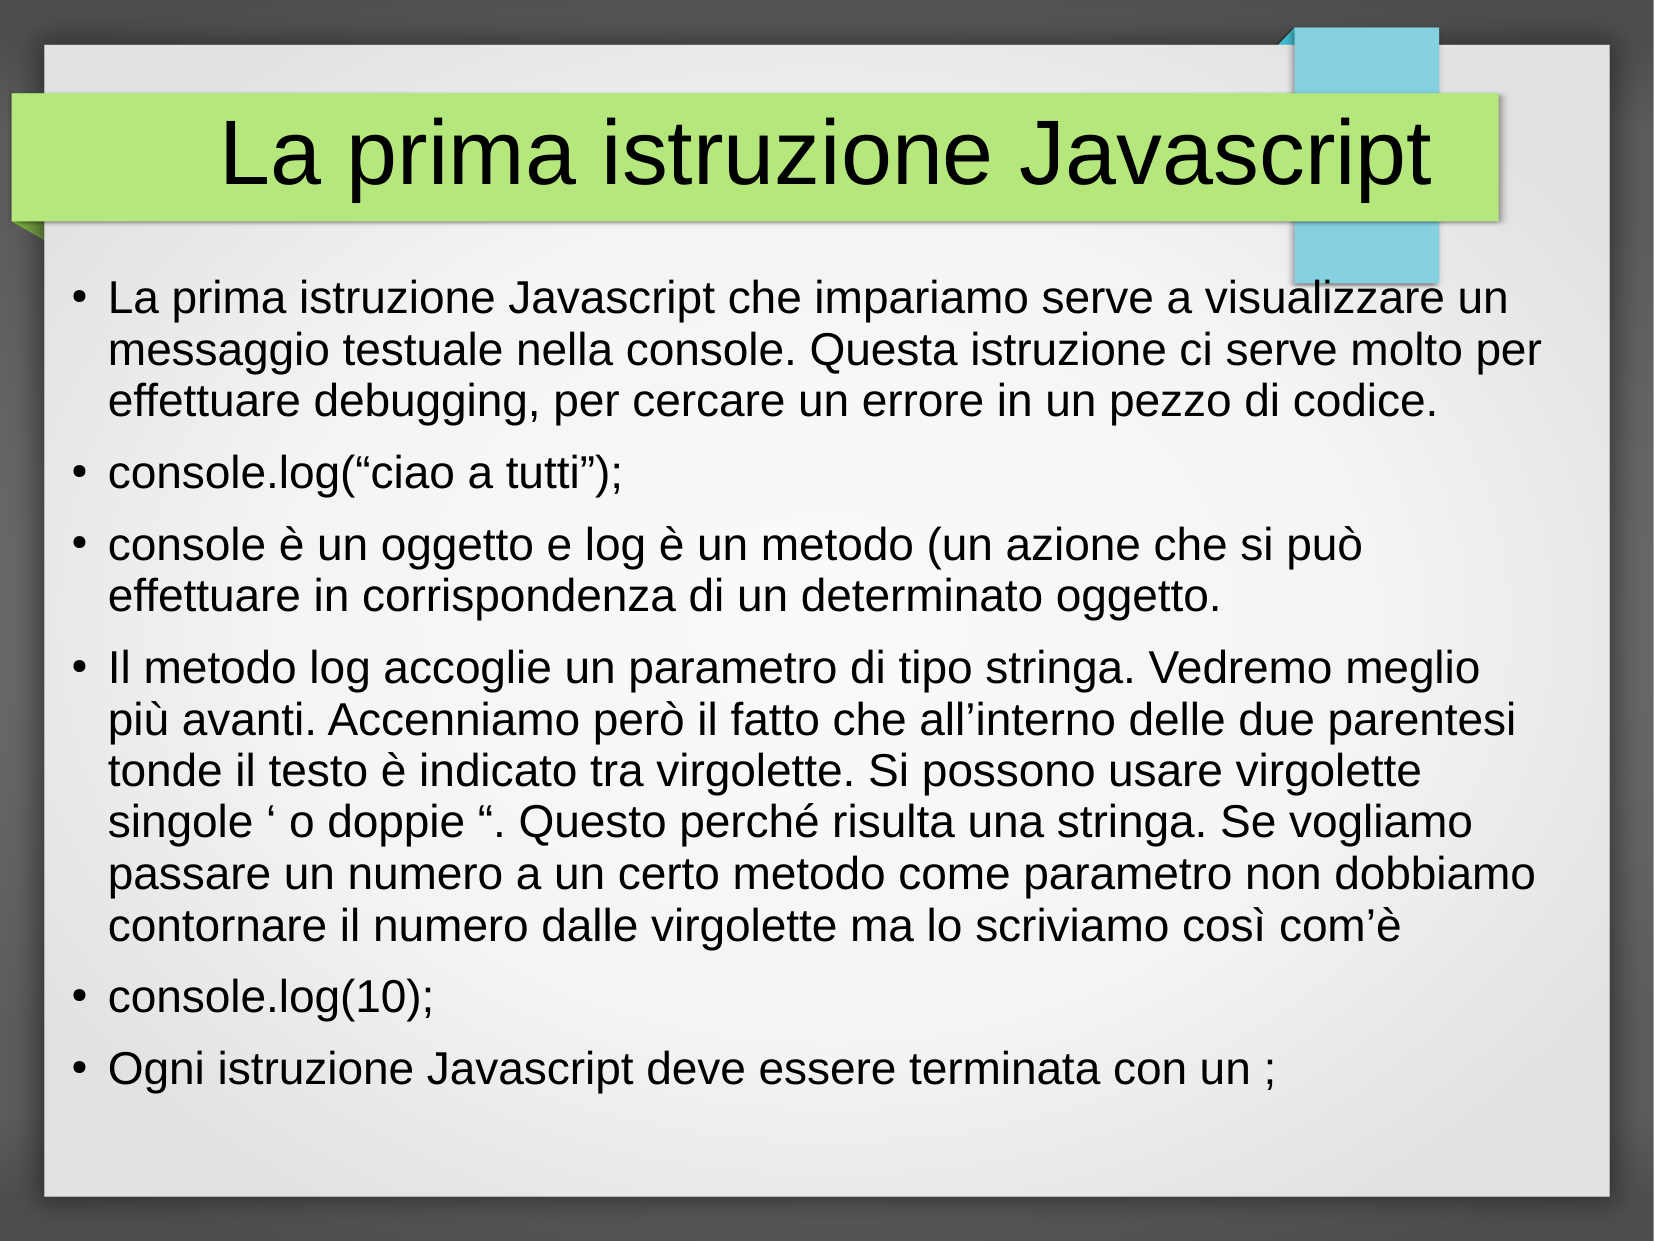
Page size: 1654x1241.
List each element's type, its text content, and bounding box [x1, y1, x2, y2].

list La prima istruzione Javascript che impariamo serve a visualizzare un messaggio testuale nella console. Questa istruzione ci serve molto per effettuare debugging, per cercare un errore in un pezzo di codice. console.log(“ciao a tutti”); console è un oggetto e log è un metodo (un azione che si può effettuare in corrispondenza di un determinato oggetto. Il metodo log accoglie un parametro di tipo stringa. Vedremo meglio più avanti. Accenniamo però il fatto che all’interno delle due parentesi tonde il testo è indicato tra virgolette. Si possono usare virgolette singole ‘ o doppie “. Questo perché risulta una stringa. Se vogliamo passare un numero a un certo metodo come parametro non dobbiamo contornare il numero dalle virgolette ma lo scriviamo così com’è console.log(10); Ogni istruzione Javascript deve essere terminata con un ; [59, 271, 1548, 1158]
title La prima istruzione Javascript [82, 49, 1571, 257]
picture [0, 0, 1654, 1241]
